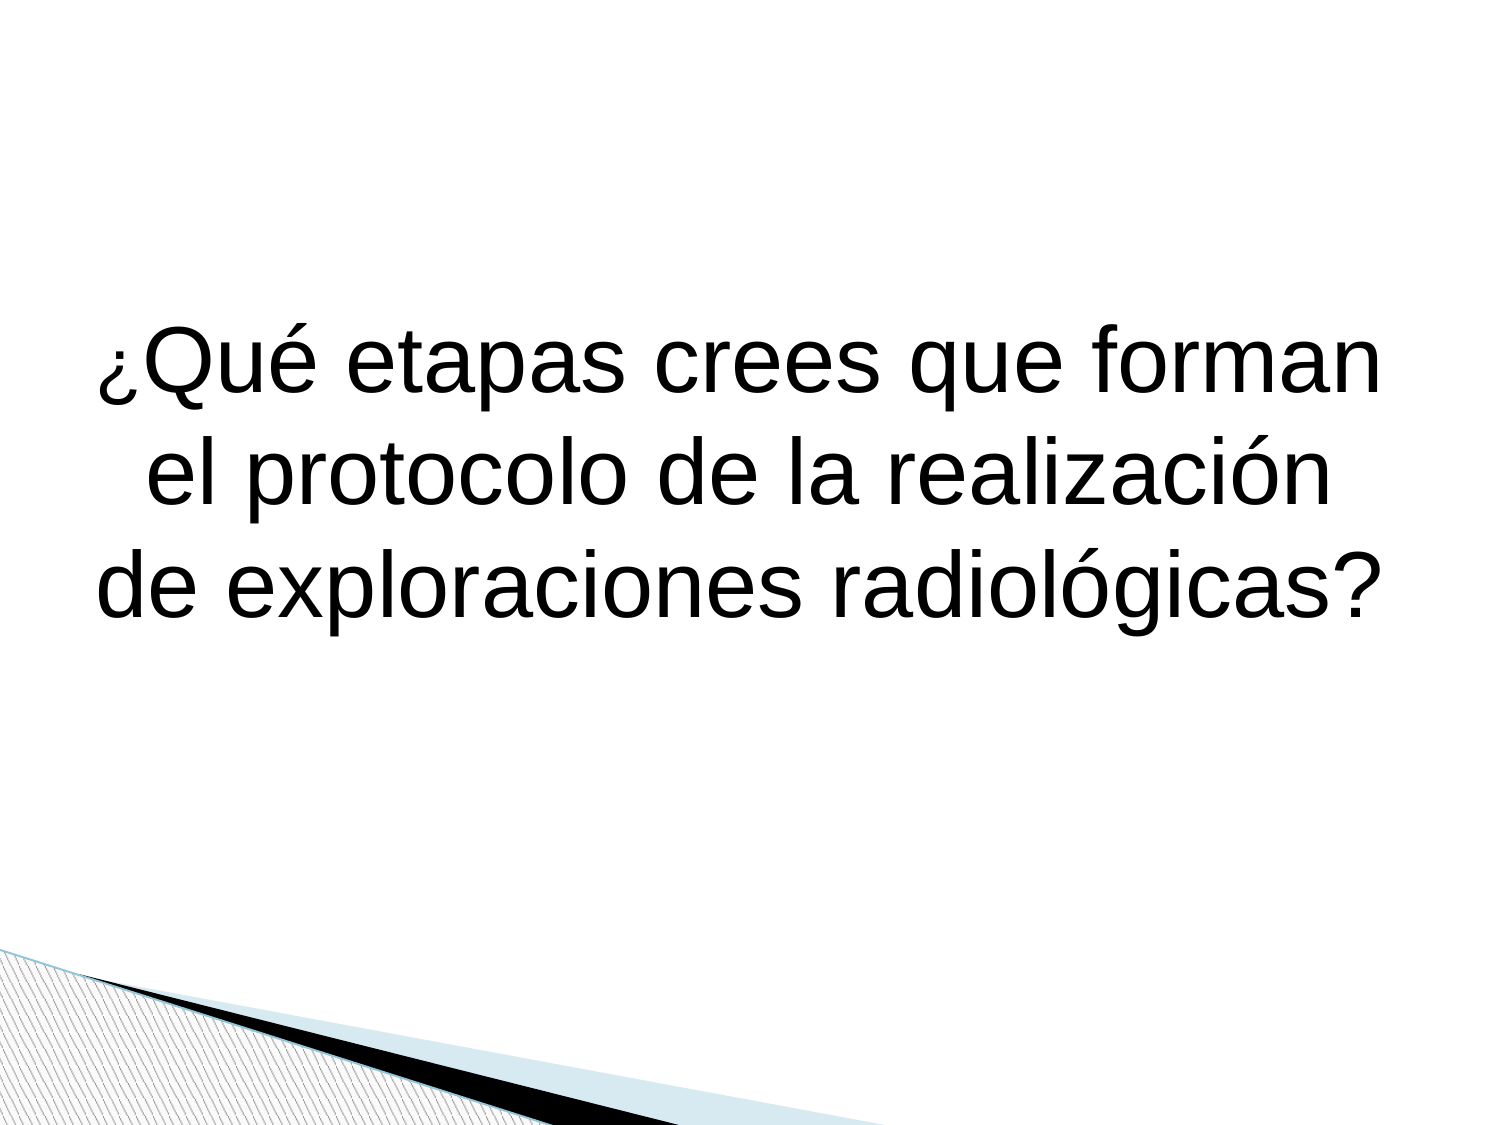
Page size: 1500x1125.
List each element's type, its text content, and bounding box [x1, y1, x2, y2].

picture [0, 952, 543, 1125]
title ¿Qué etapas crees que forman el protocolo de la realización de exploraciones radiológicas? [64, 373, 1415, 561]
